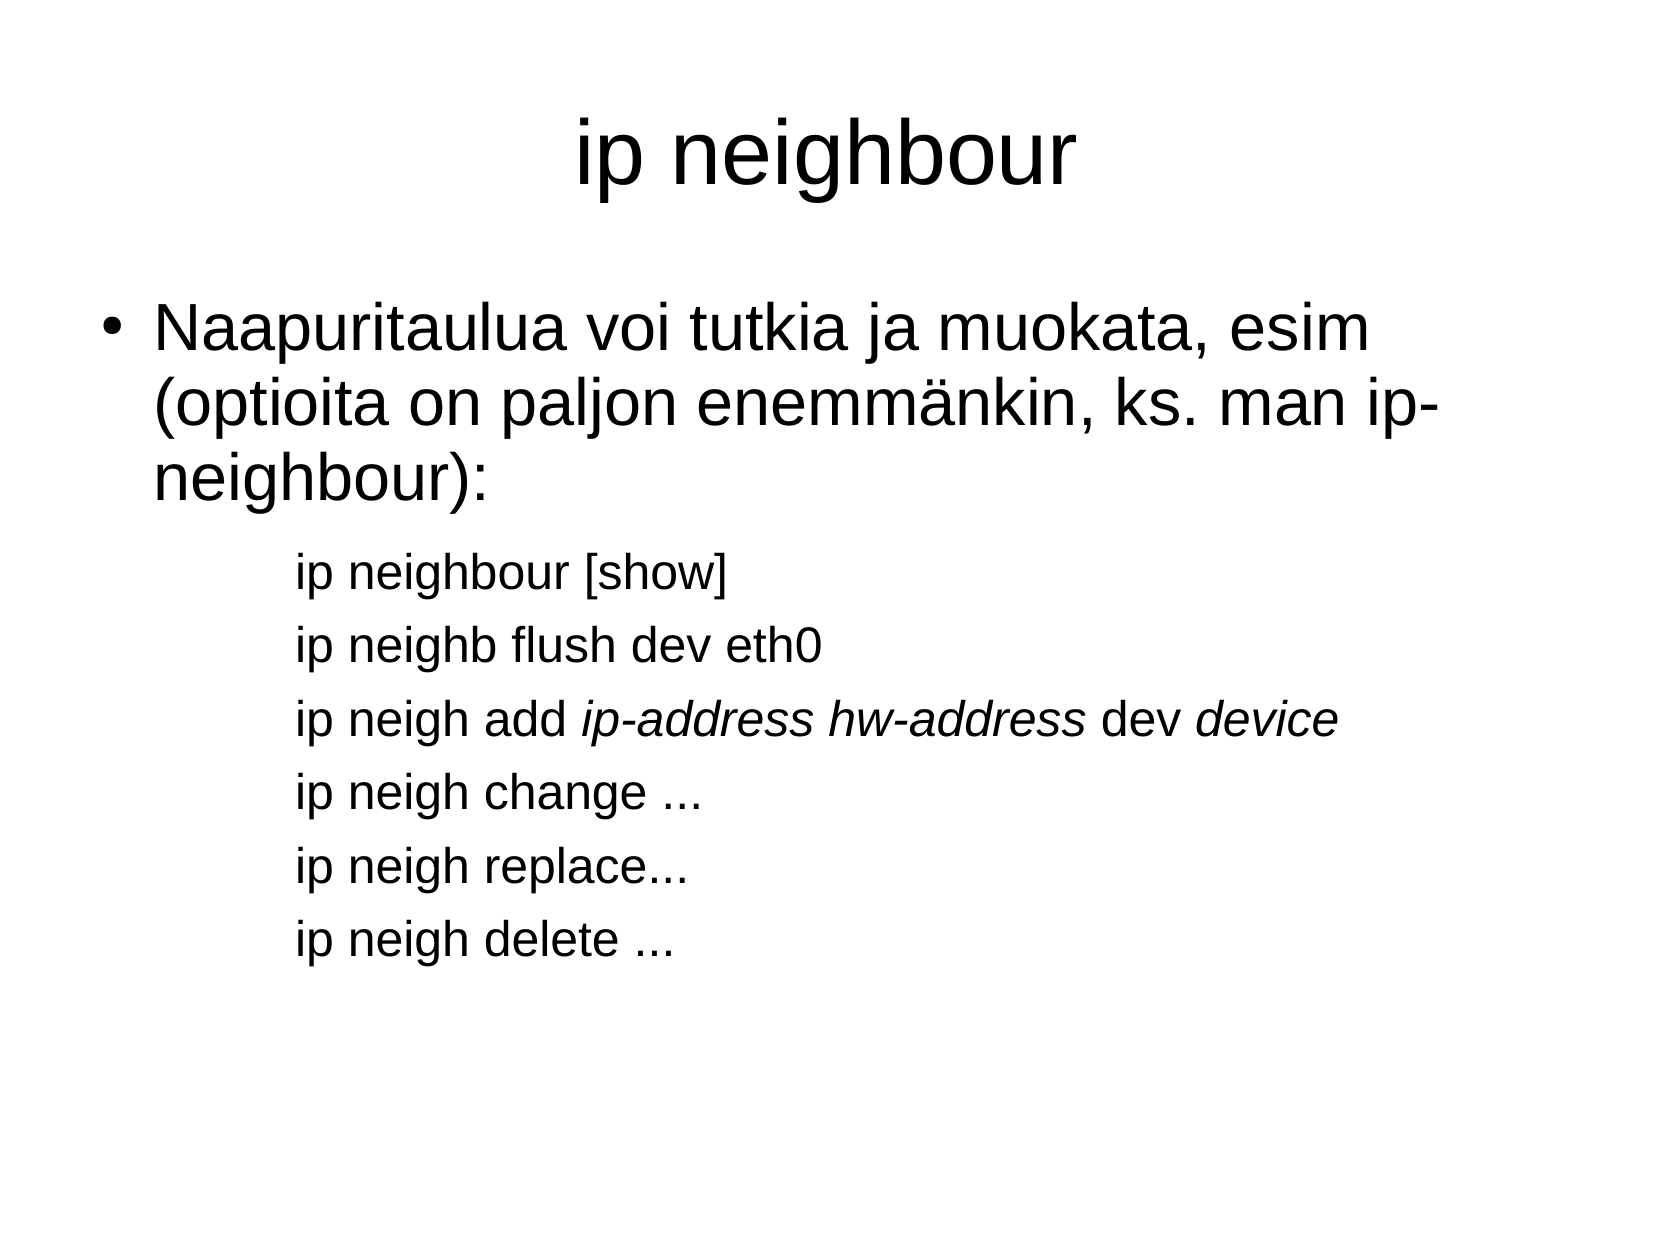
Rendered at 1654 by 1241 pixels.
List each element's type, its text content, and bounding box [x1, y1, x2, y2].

list Naapuritaulua voi tutkia ja muokata, esim (optioita on paljon enemmänkin, ks. man ip-neighbour): ip neighbour [show] ip neighb flush dev eth0 ip neigh add ip-address hw-address dev device ip neigh change ... ip neigh replace... ip neigh delete ... [82, 290, 1571, 1010]
title ip neighbour [82, 49, 1571, 257]
